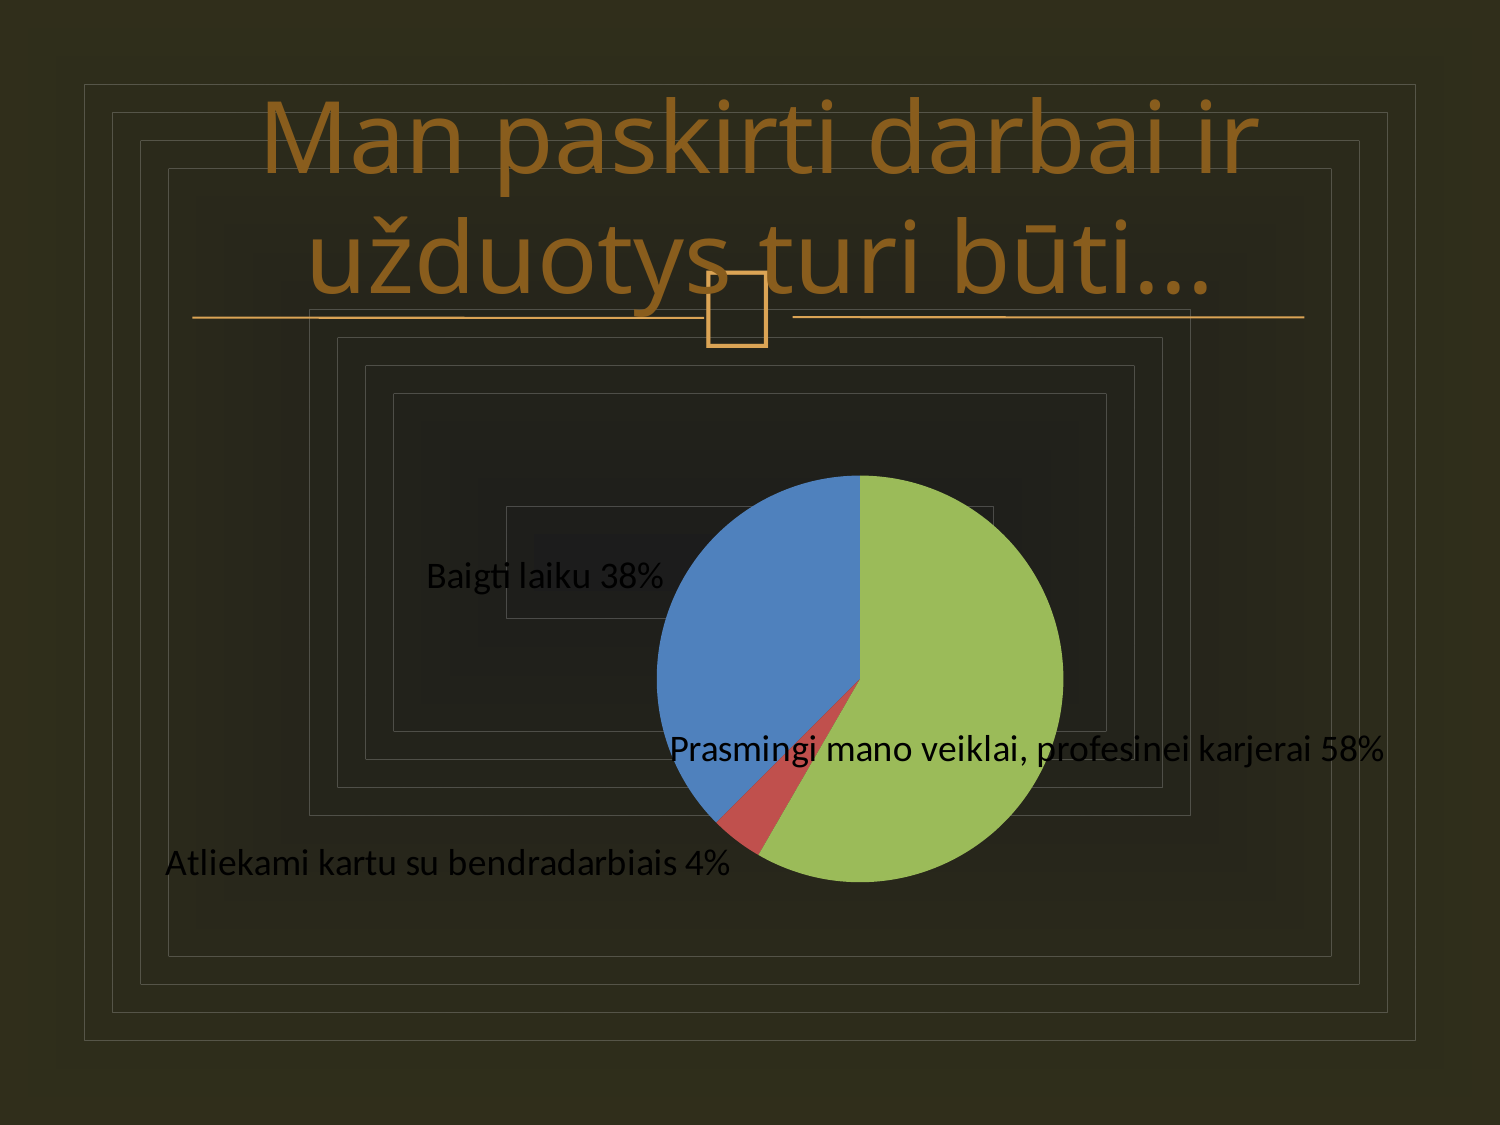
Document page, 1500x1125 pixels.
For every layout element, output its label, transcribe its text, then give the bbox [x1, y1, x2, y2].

chart [114, 368, 1386, 1005]
title Man paskirti darbai ir užduotys turi būti... [123, 66, 1397, 240]
